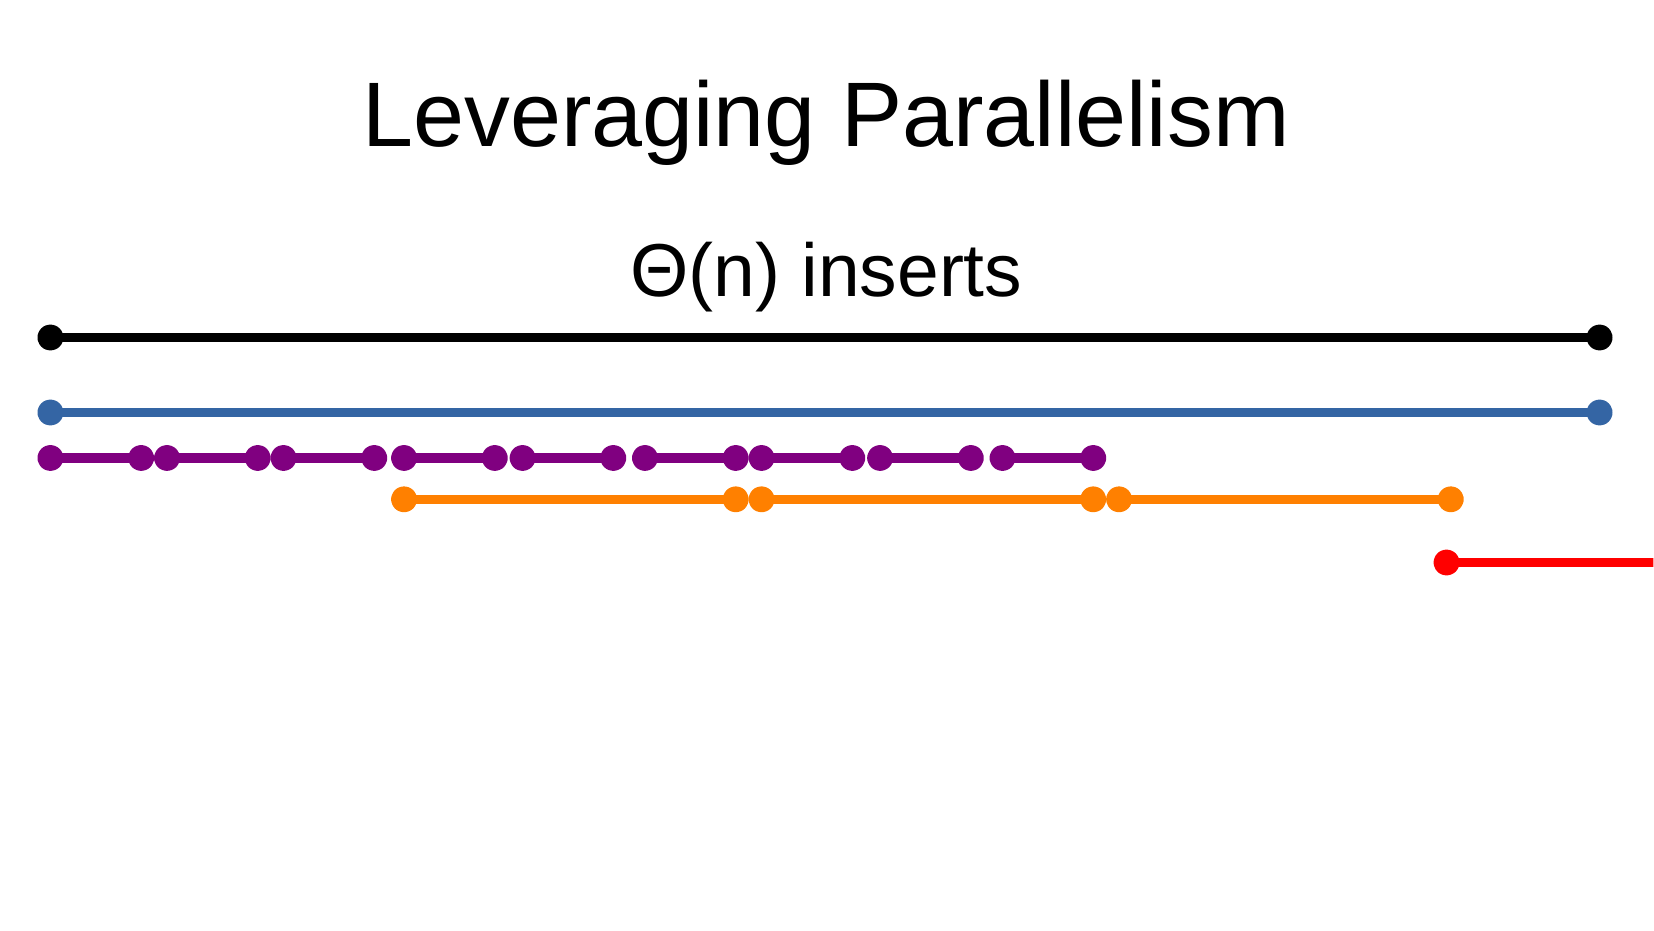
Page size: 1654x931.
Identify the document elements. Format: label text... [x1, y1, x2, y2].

text_box Θ(n) inserts [616, 221, 1038, 320]
title Leveraging Parallelism [82, 37, 1571, 193]
